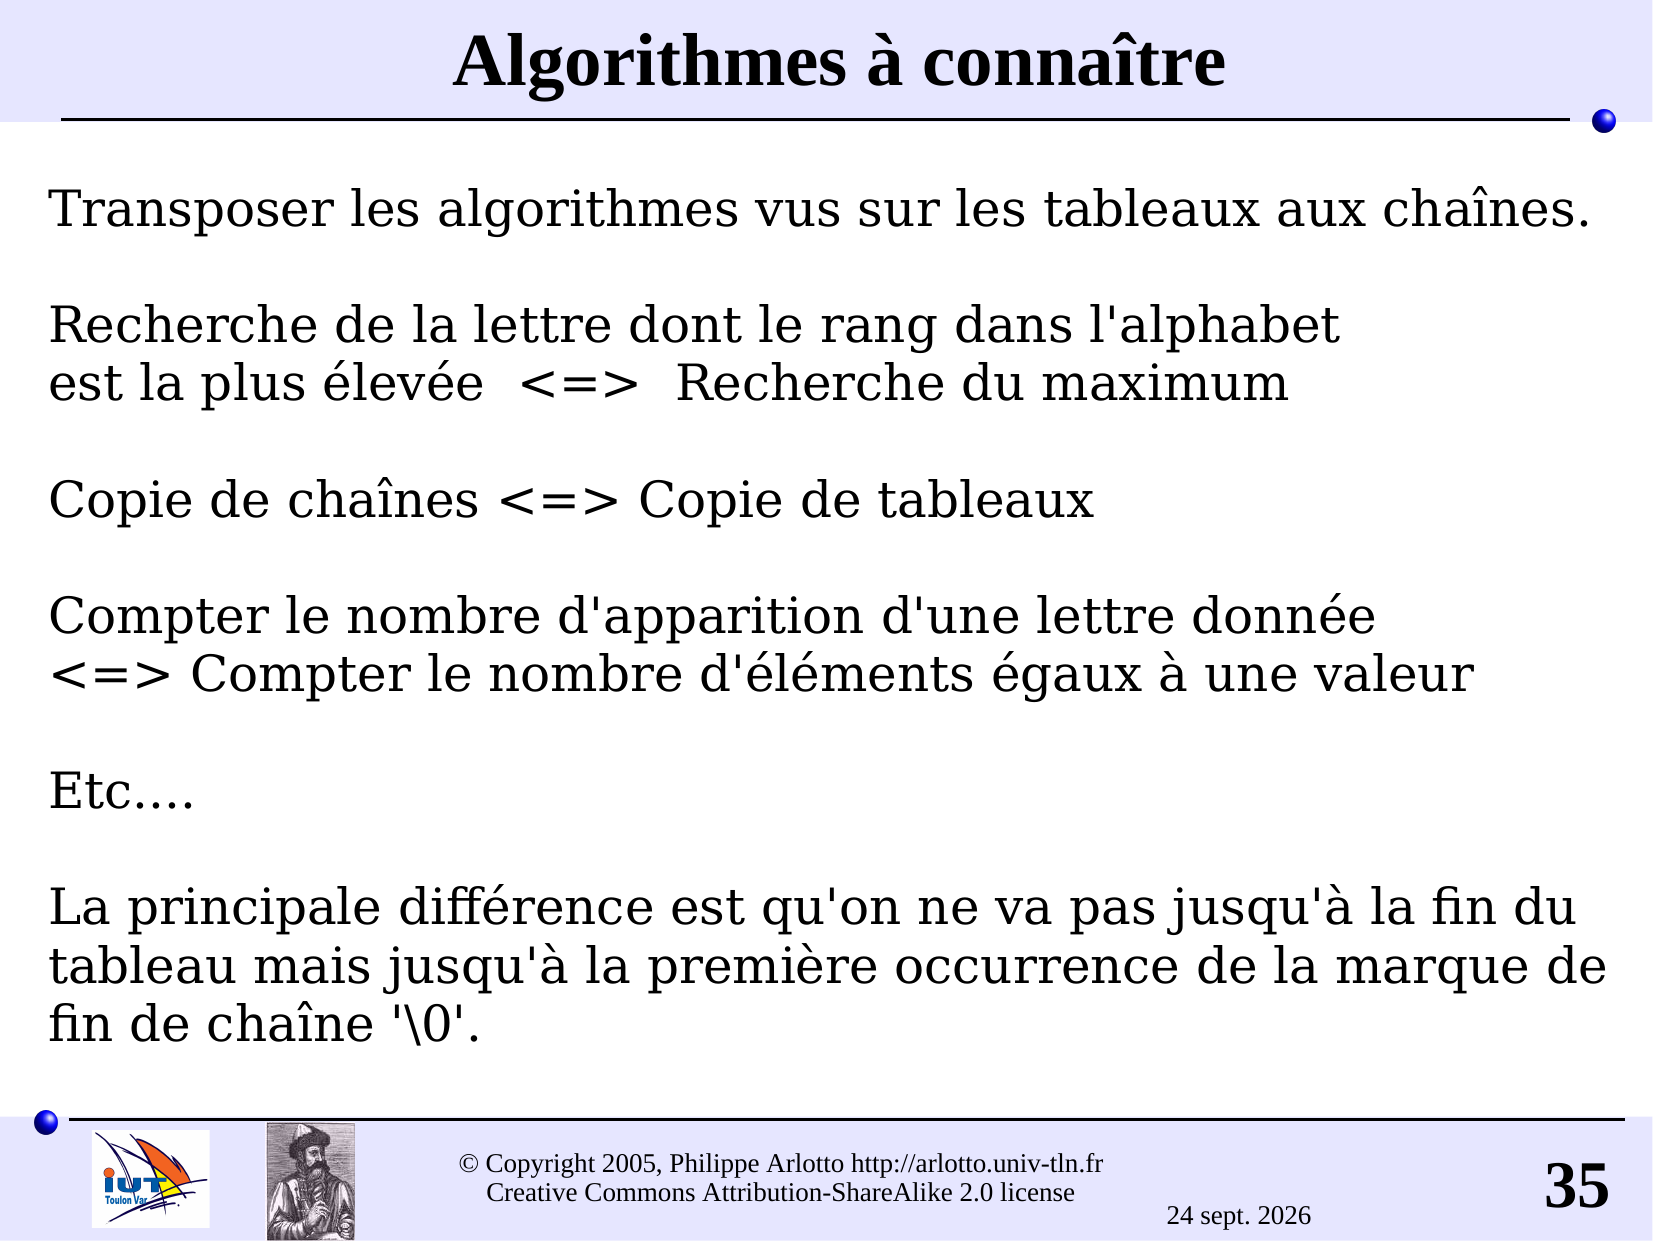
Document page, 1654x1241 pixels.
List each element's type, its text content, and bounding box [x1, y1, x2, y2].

title Algorithmes à connaître [95, 11, 1585, 110]
picture [265, 1170, 355, 1241]
text_box Transposer les algorithmes vus sur les tableaux aux chaînes. Recherche de la lettre dont le rang dans l'alphabet est la plus élevée <=> Recherche du maximum Copie de chaînes <=> Copie de tableaux Compter le nombre d'apparition d'une lettre donnée <=> Compter le nombre d'éléments égaux à une valeur Etc.... La principale différence est qu'on ne va pas jusqu'à la fin du tableau mais jusqu'à la première occurrence de la marque de fin de chaîne '\0'. [48, 179, 1609, 1170]
